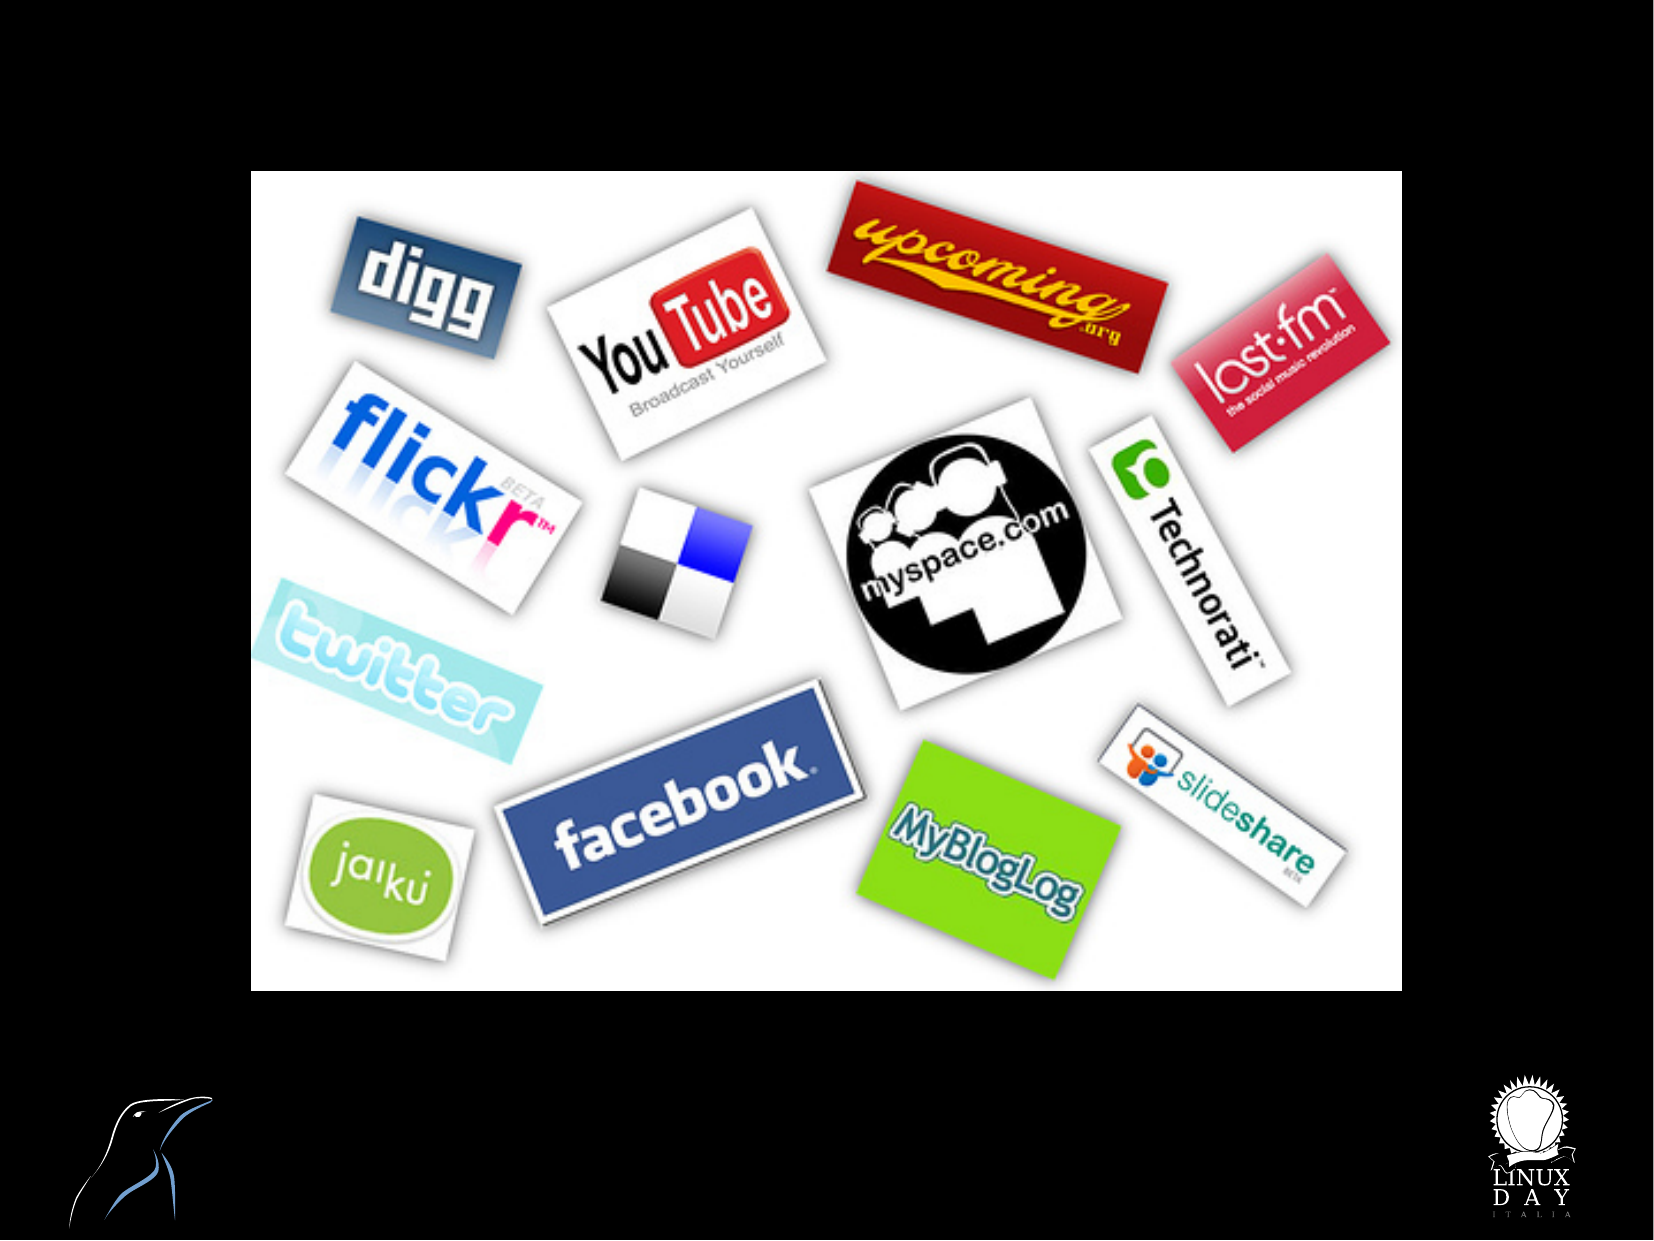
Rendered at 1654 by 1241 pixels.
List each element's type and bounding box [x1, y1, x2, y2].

picture [251, 171, 1402, 991]
